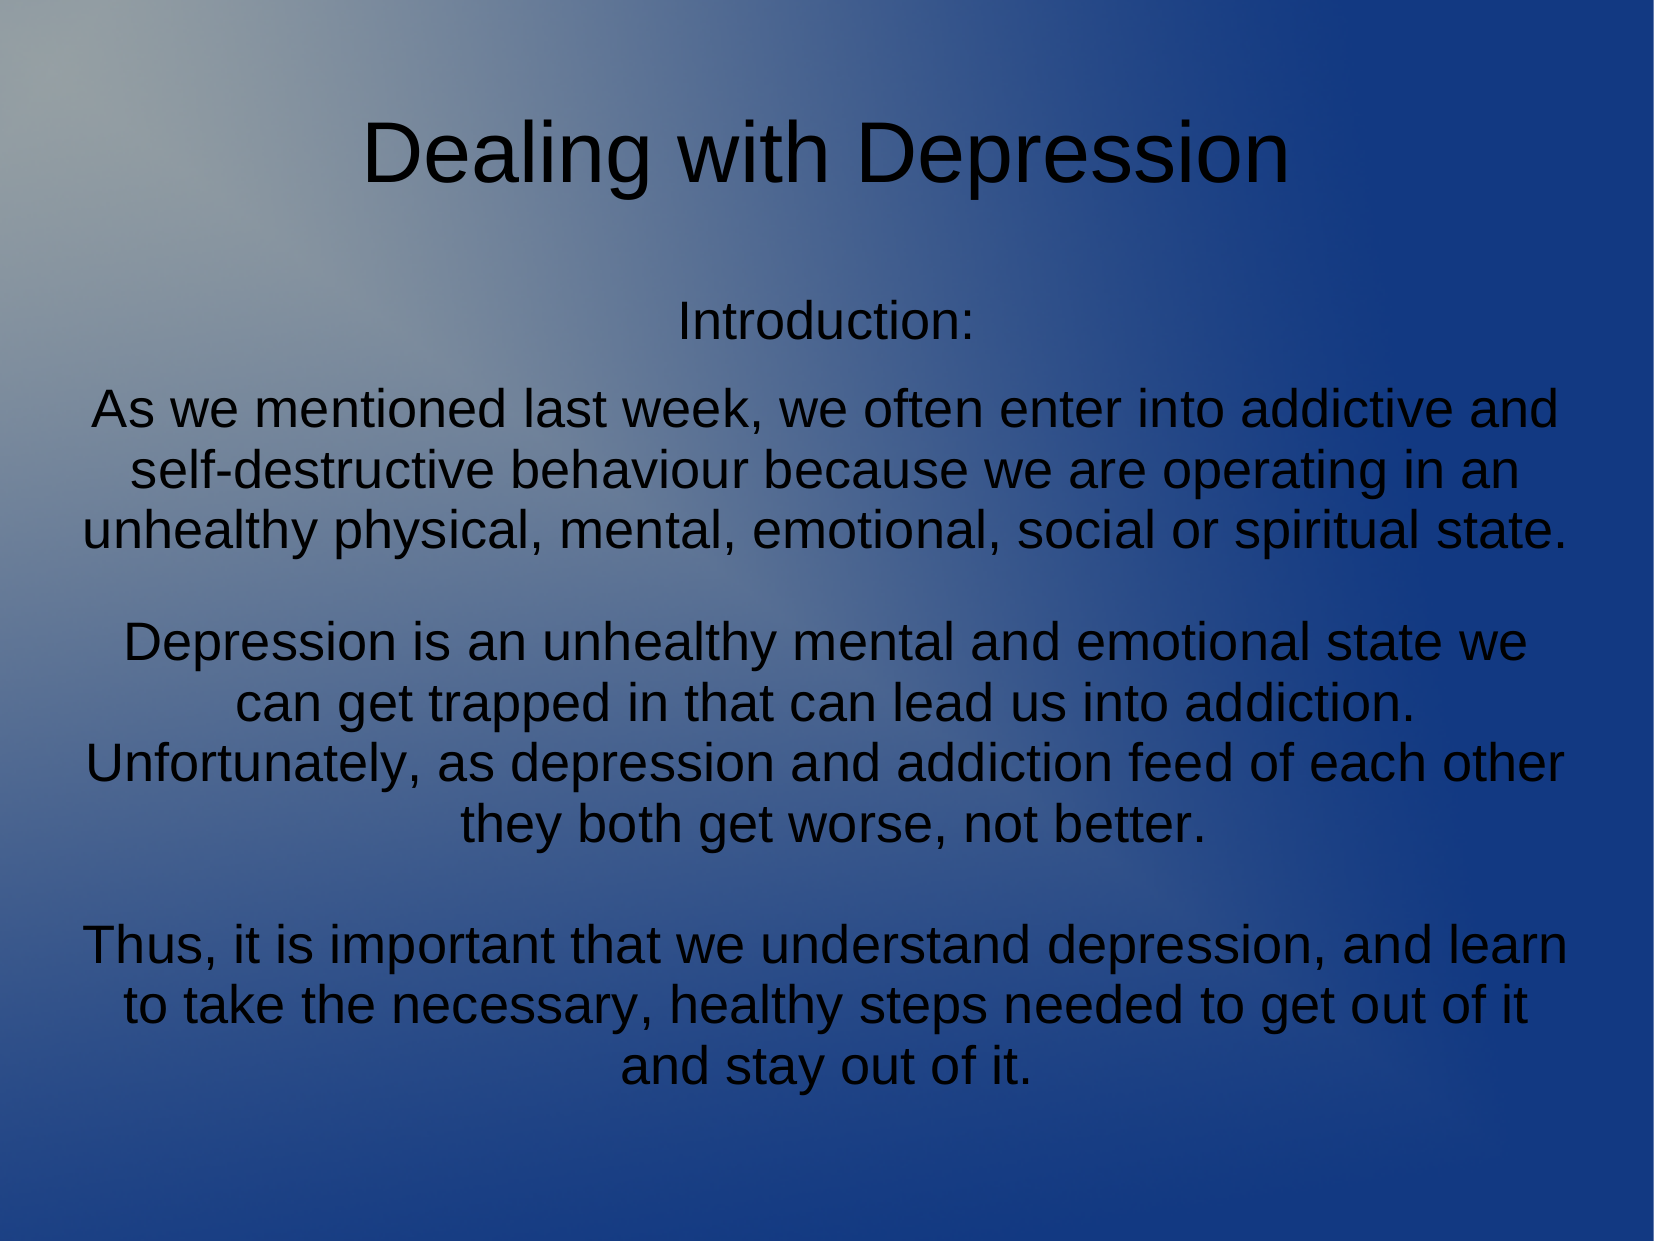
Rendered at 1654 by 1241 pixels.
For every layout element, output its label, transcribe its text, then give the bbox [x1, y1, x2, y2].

title Dealing with Depression [82, 49, 1571, 257]
subtitle Introduction: As we mentioned last week, we often enter into addictive and self-destructive behaviour because we are operating in an unhealthy physical, mental, emotional, social or spiritual state. Depression is an unhealthy mental and emotional state we can get trapped in that can lead us into addiction. Unfortunately, as depression and addiction feed of each other they both get worse, not better. Thus, it is important that we understand depression, and learn to take the necessary, healthy steps needed to get out of it and stay out of it. [82, 290, 1571, 1231]
picture [0, 0, 1654, 1241]
